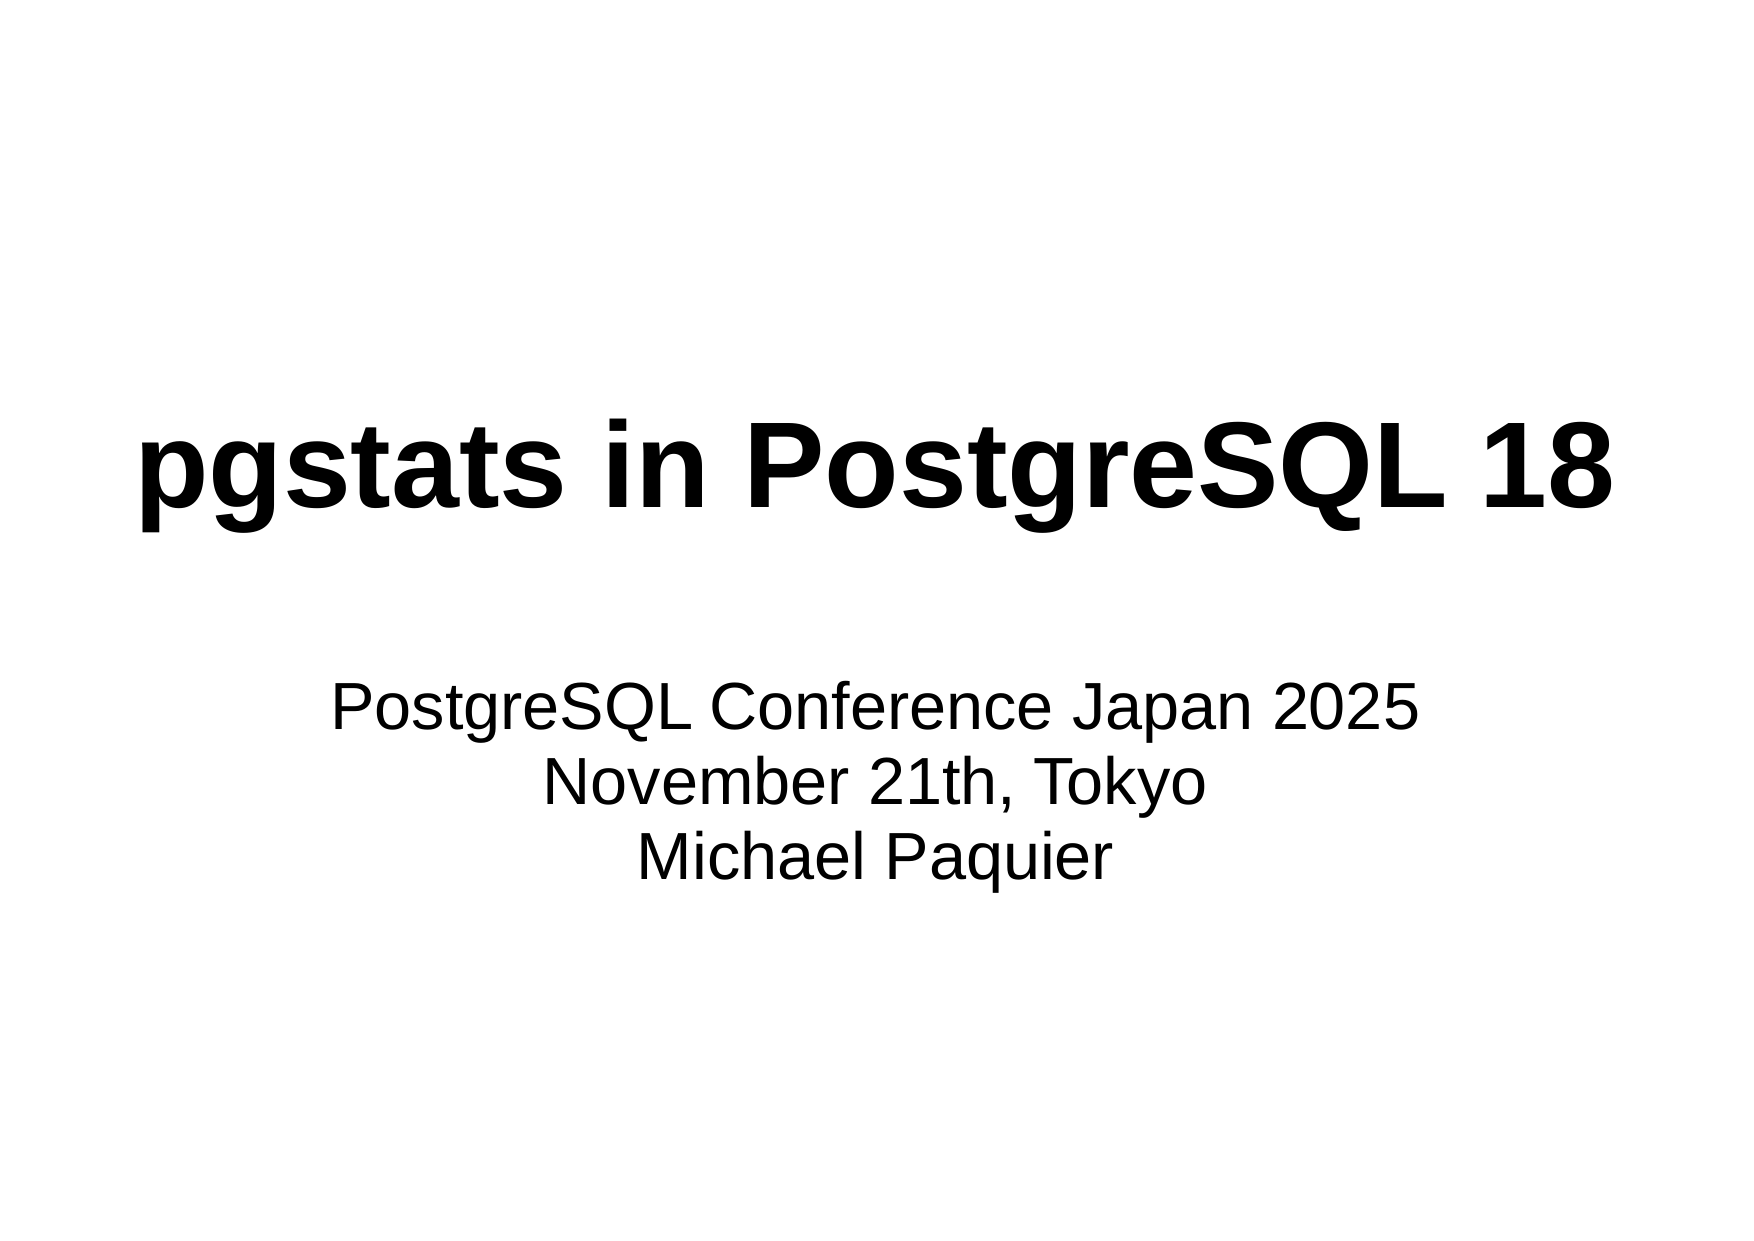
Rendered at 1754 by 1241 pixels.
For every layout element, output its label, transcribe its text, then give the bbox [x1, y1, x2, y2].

title pgstats in PostgreSQL 18 PostgreSQL Conference Japan 2025 November 21th, Tokyo Michael Paquier [86, 313, 1665, 977]
